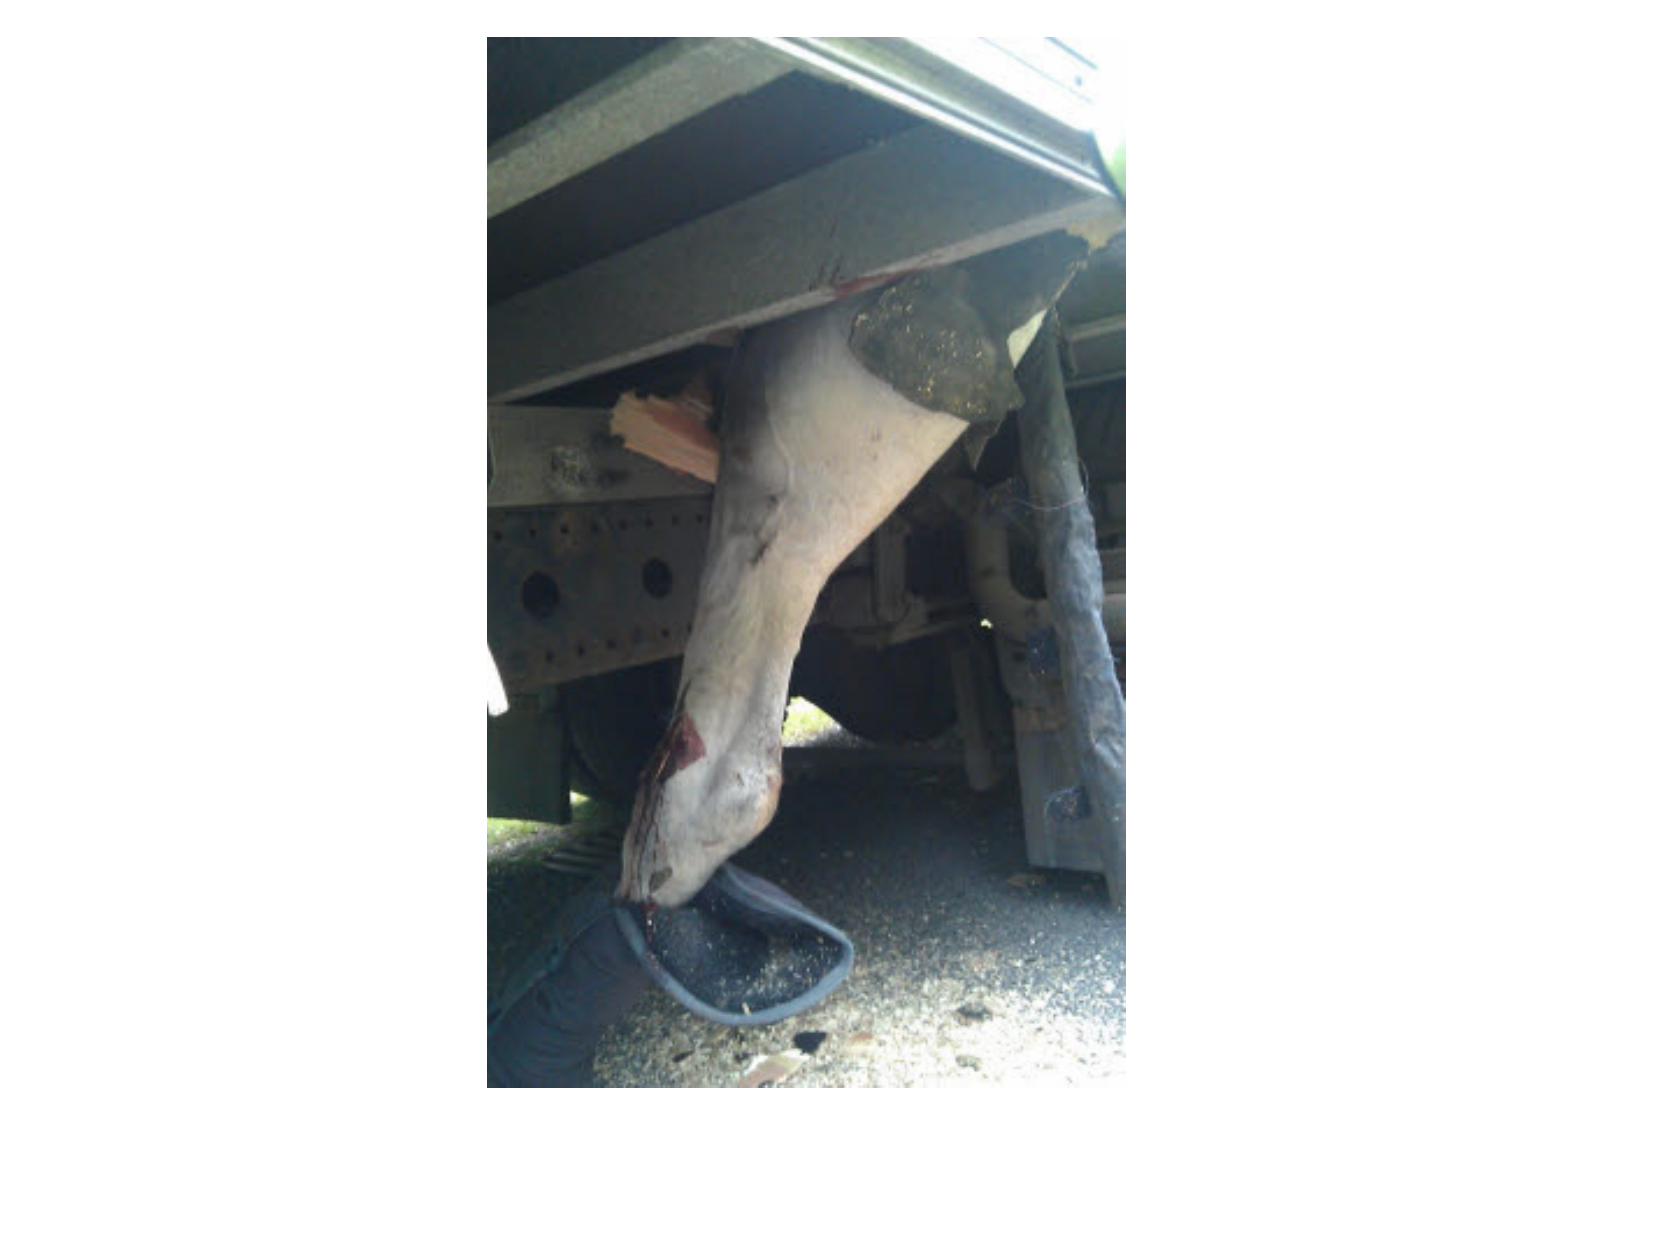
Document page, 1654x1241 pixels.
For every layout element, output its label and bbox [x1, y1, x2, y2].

picture [487, 37, 1126, 1088]
